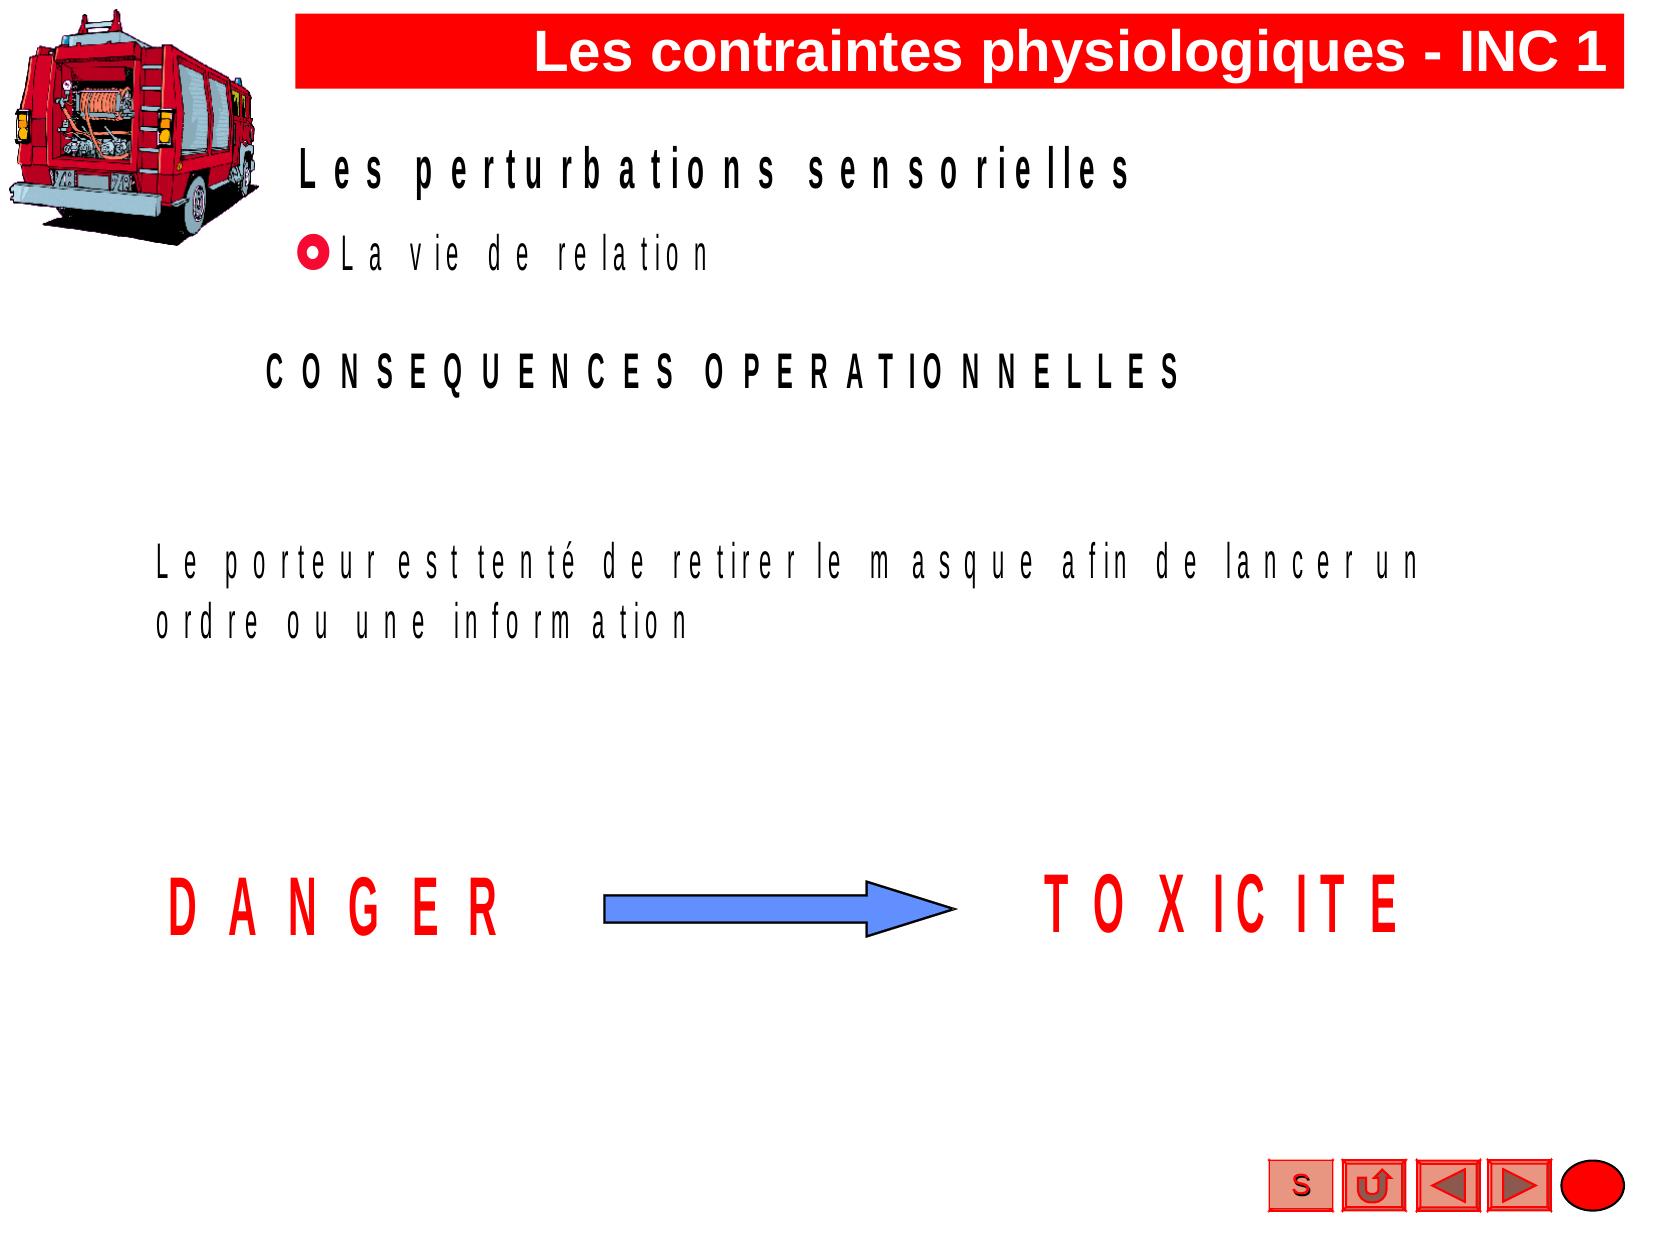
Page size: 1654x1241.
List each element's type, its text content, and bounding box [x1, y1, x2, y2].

picture [264, 113, 1182, 312]
text_box Les contraintes physiologiques - INC 1 [295, 13, 1625, 89]
picture [603, 826, 1477, 1002]
text_box [1561, 1160, 1625, 1211]
picture [8, 8, 260, 246]
picture [118, 324, 1343, 430]
picture [126, 514, 1477, 680]
picture [118, 829, 579, 1004]
